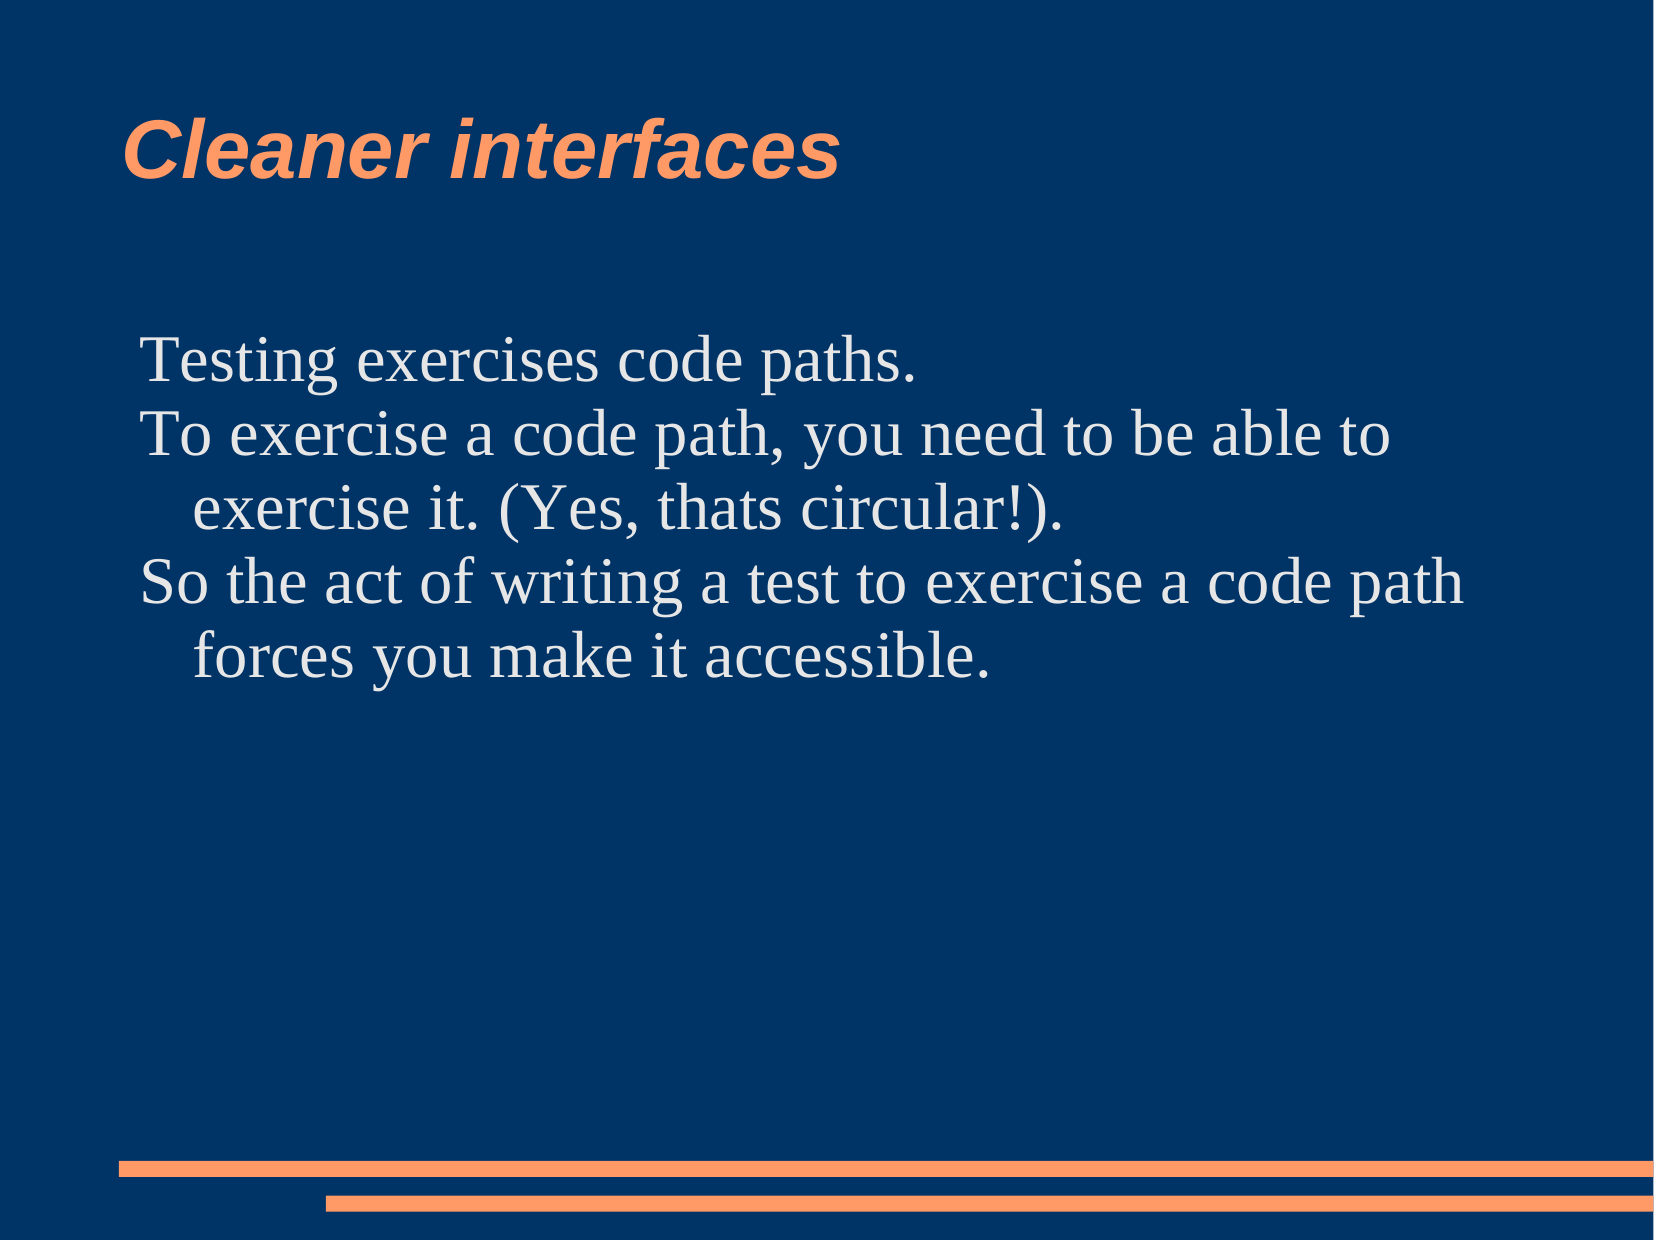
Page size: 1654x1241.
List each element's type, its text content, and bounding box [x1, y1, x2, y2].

title Cleaner interfaces [121, 46, 1534, 254]
list Testing exercises code paths. To exercise a code path, you need to be able to exercise it. (Yes, thats circular!). So the act of writing a test to exercise a code path forces you make it accessible. [121, 322, 1561, 1118]
